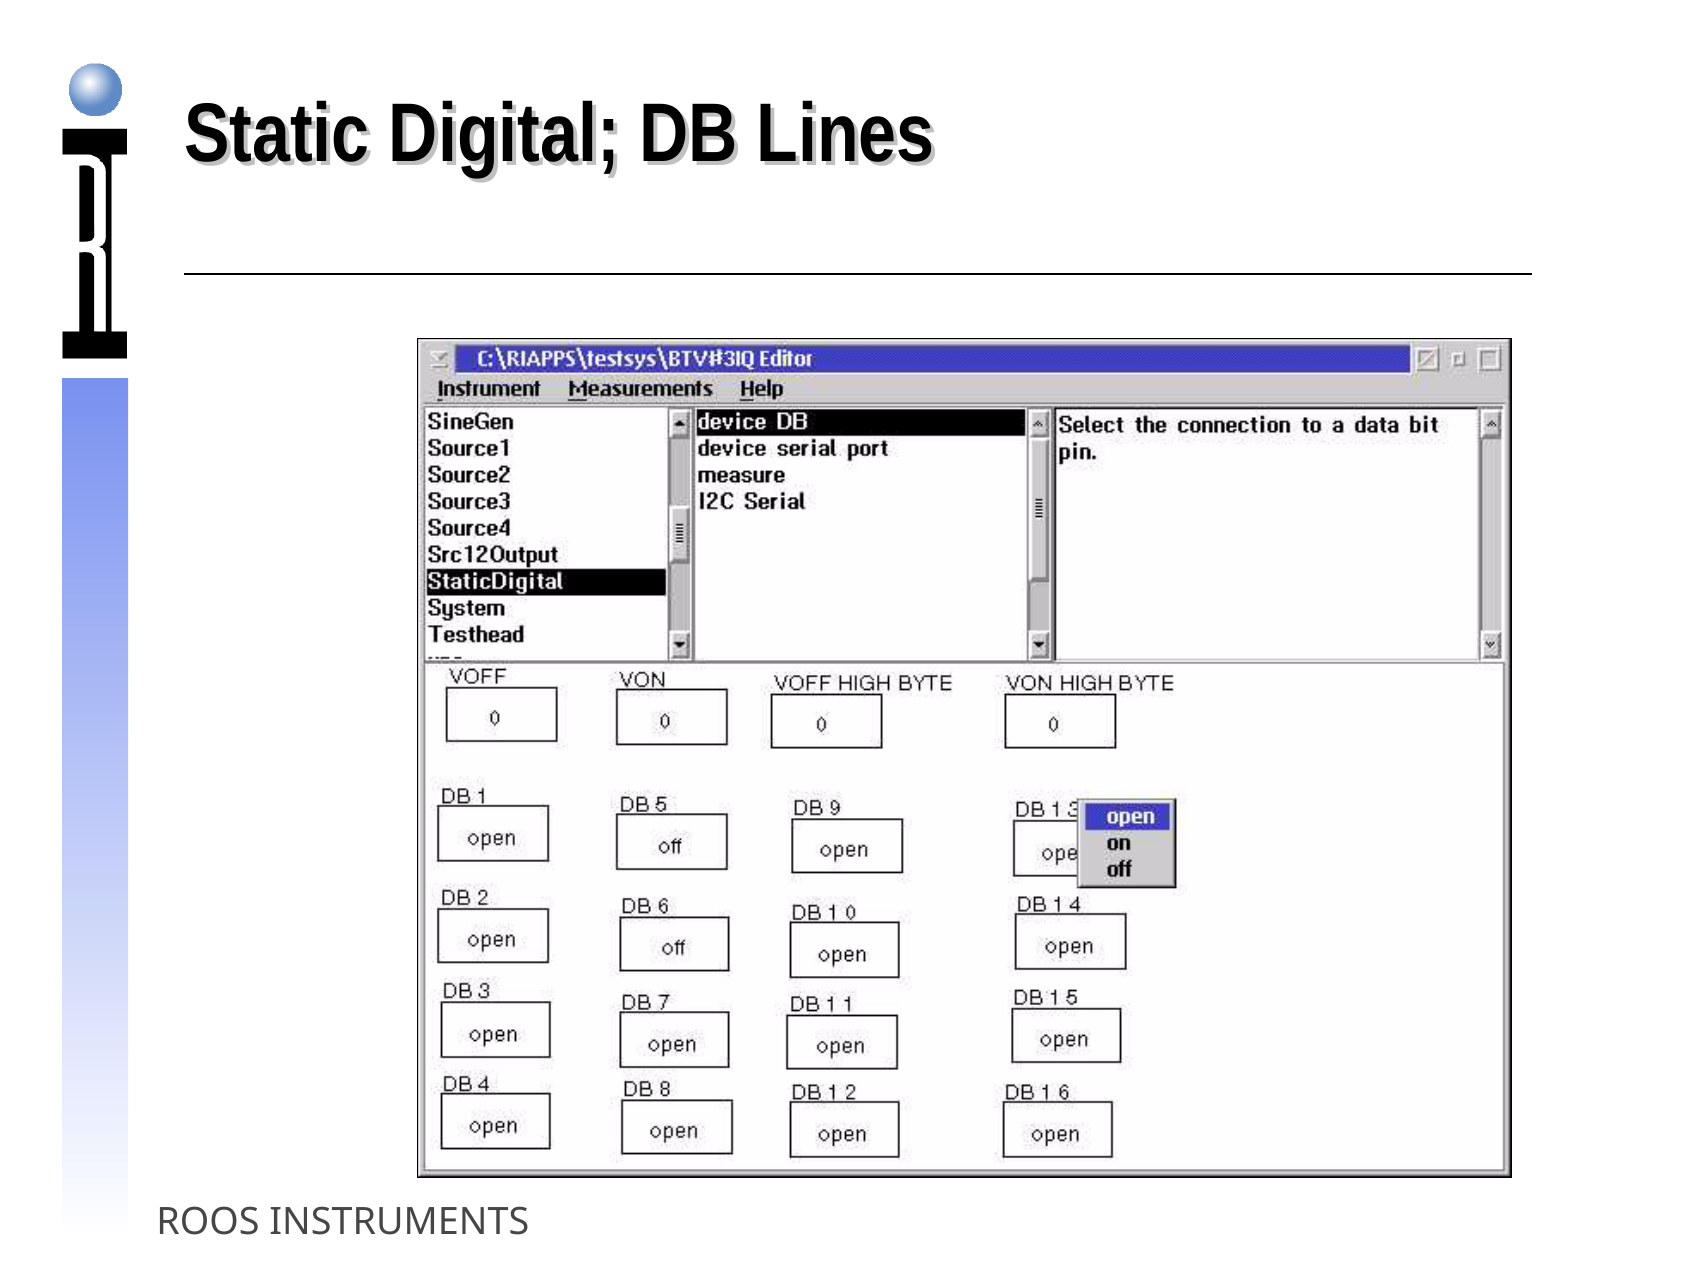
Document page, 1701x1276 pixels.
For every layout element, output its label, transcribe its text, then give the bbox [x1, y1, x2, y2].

text_box Static Digital; DB Lines [184, 92, 1539, 268]
picture [417, 338, 1512, 1178]
